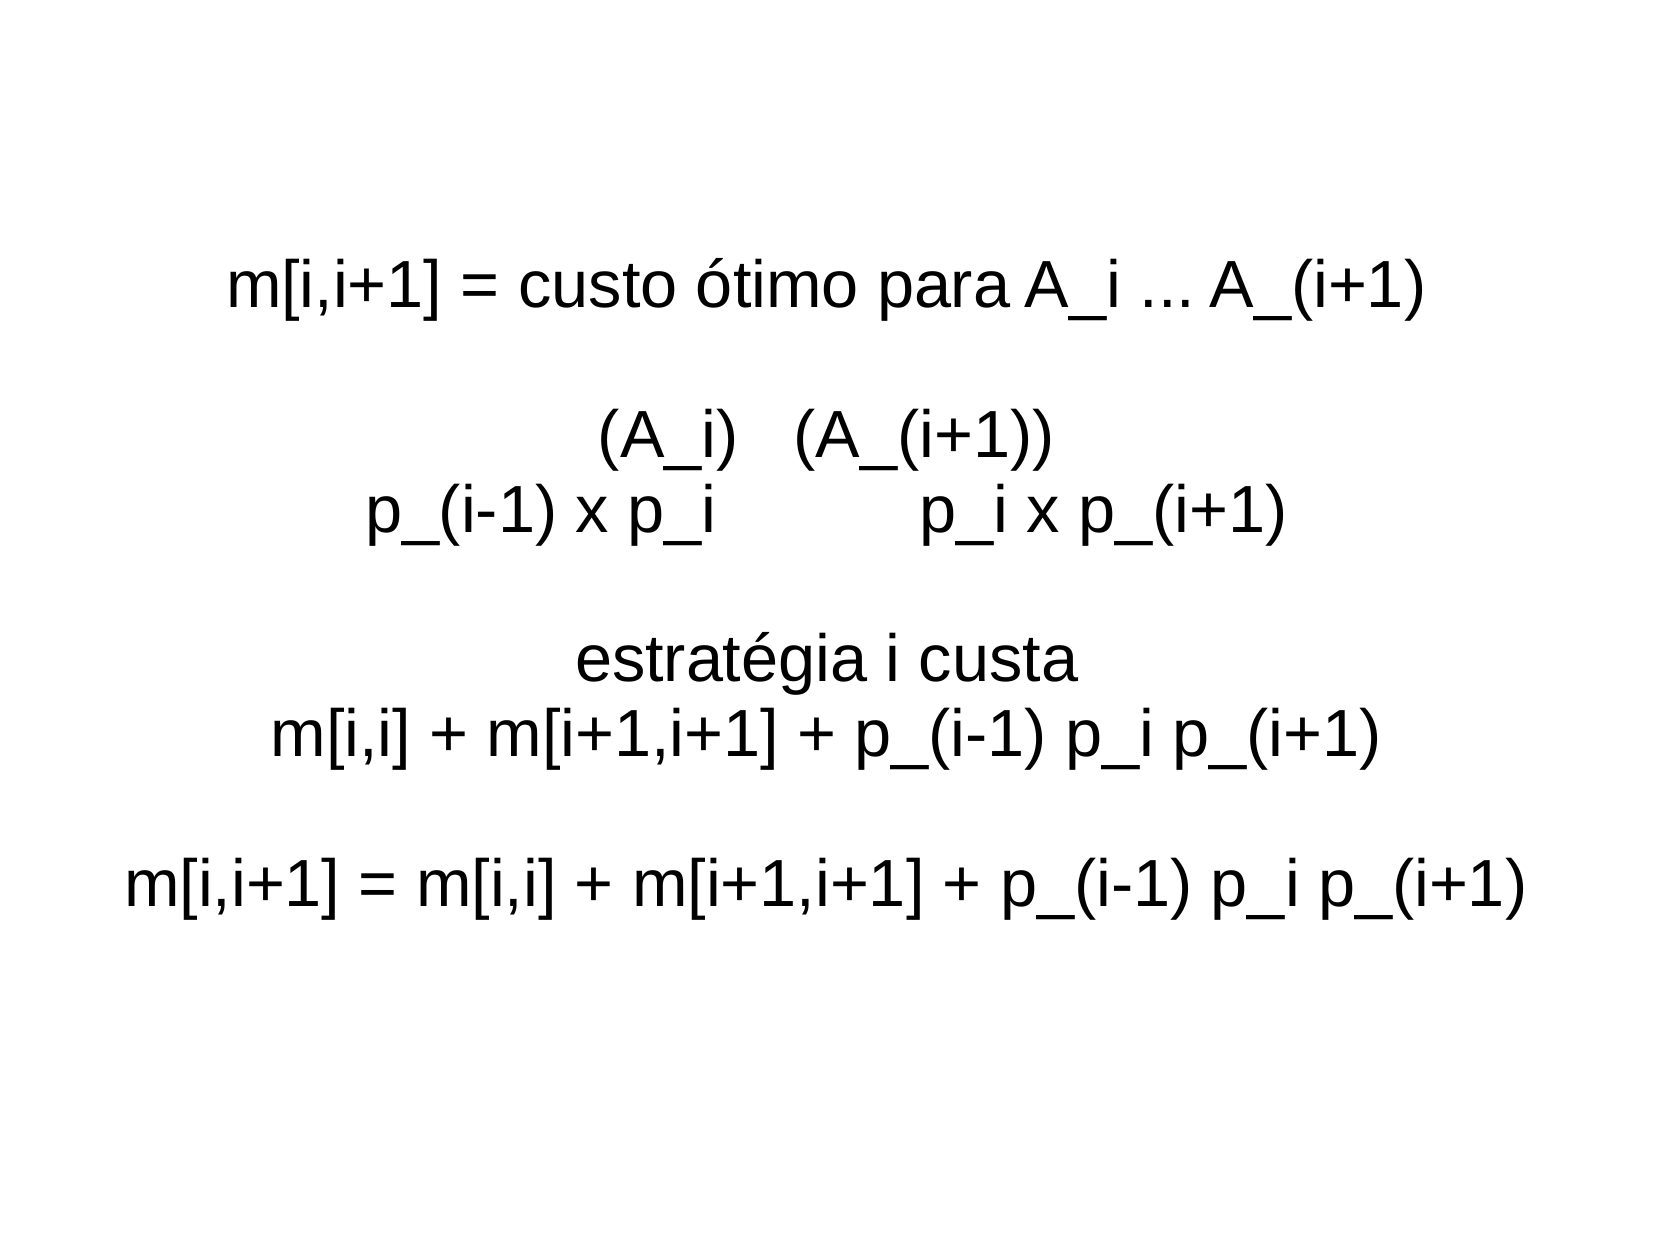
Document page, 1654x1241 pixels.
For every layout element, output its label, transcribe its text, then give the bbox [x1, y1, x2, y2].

subtitle m[i,i+1] = custo ótimo para A_i ... A_(i+1) (A_i) (A_(i+1)) p_(i-1) x p_i p_i x p_(i+1) estratégia i custa m[i,i] + m[i+1,i+1] + p_(i-1) p_i p_(i+1) m[i,i+1] = m[i,i] + m[i+1,i+1] + p_(i-1) p_i p_(i+1) [82, 59, 1571, 1109]
